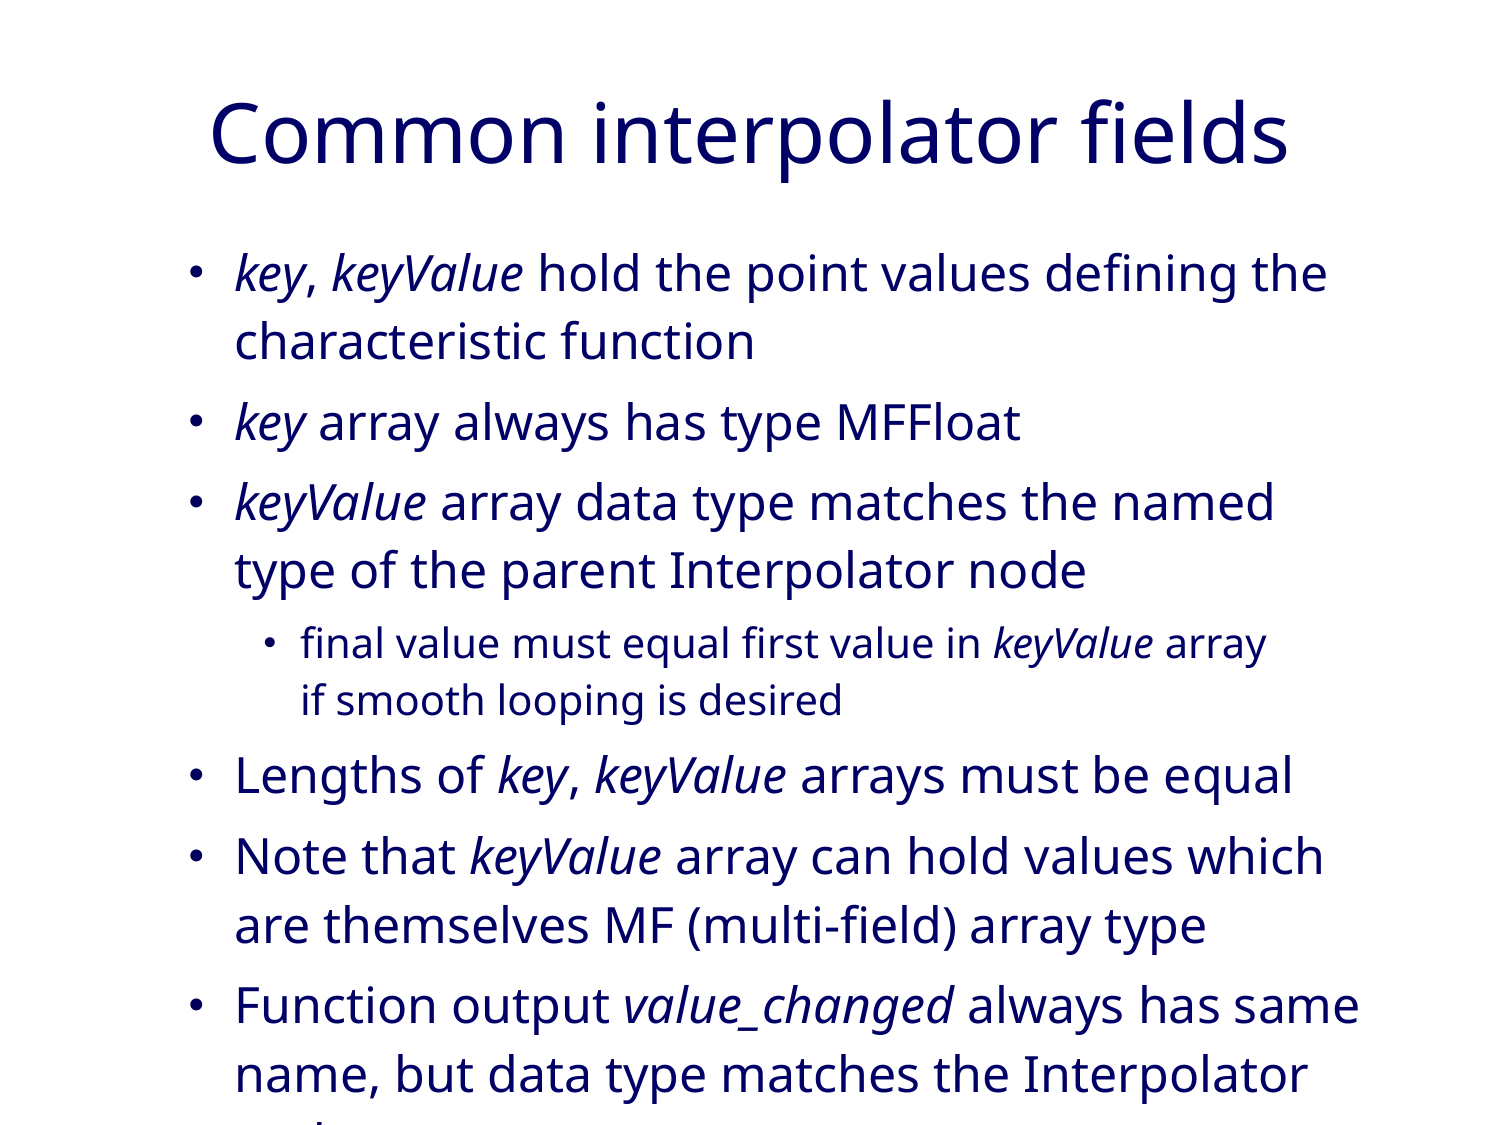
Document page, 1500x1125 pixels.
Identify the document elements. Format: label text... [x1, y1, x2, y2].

list key, keyValue hold the point values defining the characteristic function key array always has type MFFloat keyValue array data type matches the named type of the parent Interpolator node final value must equal first value in keyValue array if smooth looping is desired Lengths of key, keyValue arrays must be equal Note that keyValue array can hold values which are themselves MF (multi-field) array type Function output value_changed always has same name, but data type matches the Interpolator node [112, 237, 1388, 1014]
title Common interpolator fields [112, 44, 1388, 218]
